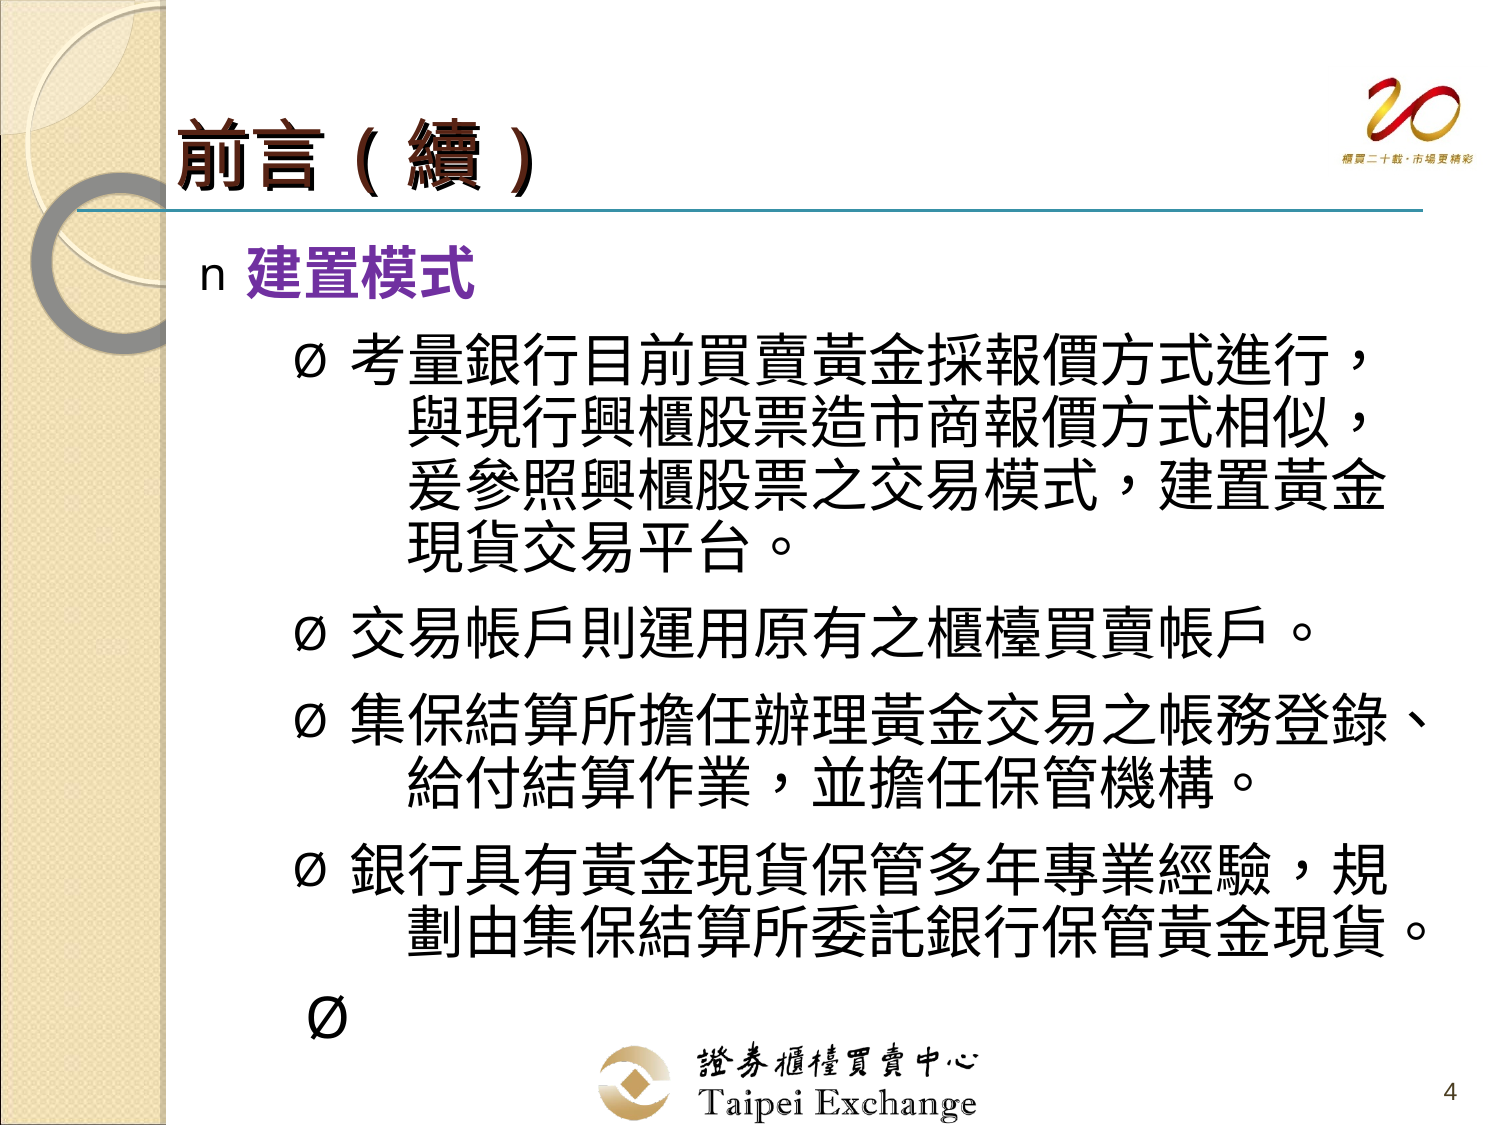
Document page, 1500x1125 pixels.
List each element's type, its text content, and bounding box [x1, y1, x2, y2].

text_box [1413, 1034, 1489, 1113]
title 前言(續) [159, 42, 1397, 237]
list 建置模式 考量銀行目前買賣黃金採報價方式進行，與現行興櫃股票造市商報價方式相似，爰參照興櫃股票之交易模式，建置黃金現貨交易平台。 交易帳戶則運用原有之櫃檯買賣帳戶。 集保結算所擔任辦理黃金交易之帳務登錄、給付結算作業，並擔任保管機構。 銀行具有黃金現貨保管多年專業經驗，規劃由集保結算所委託銀行保管黃金現貨。 [159, 237, 1412, 988]
